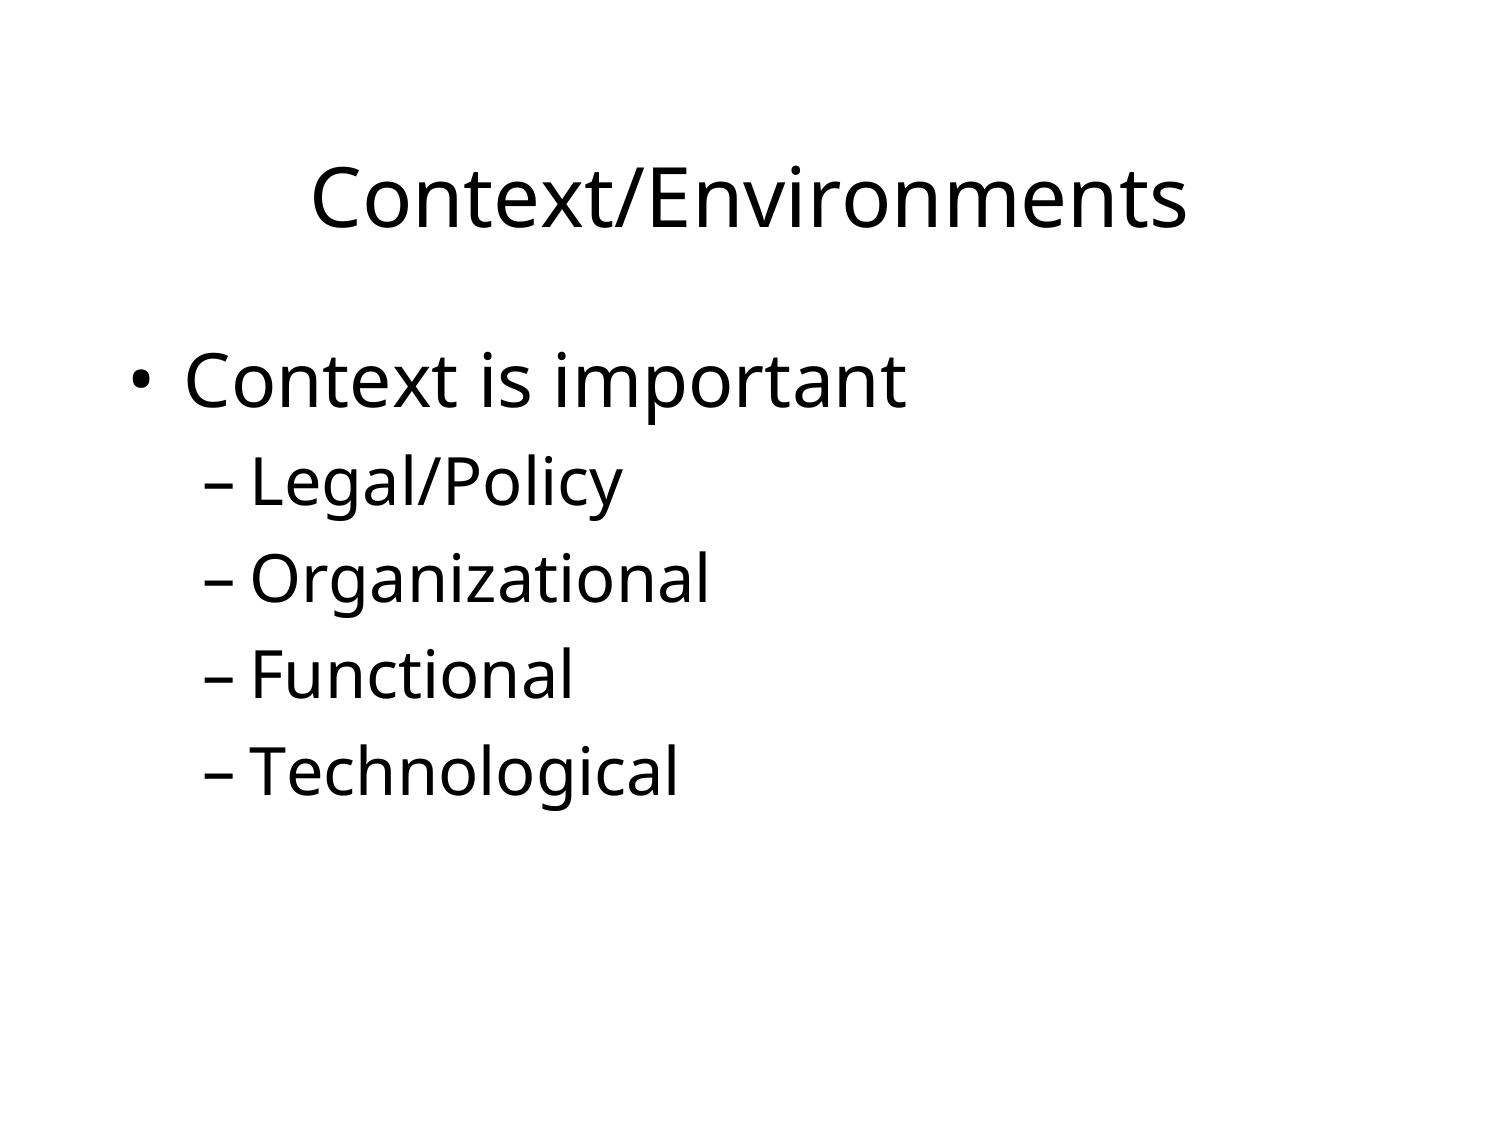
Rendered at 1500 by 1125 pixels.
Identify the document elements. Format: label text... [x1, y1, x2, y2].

list Context is important Legal/Policy Organizational Functional Technological [112, 324, 1388, 1001]
title Context/Environments [112, 99, 1388, 288]
